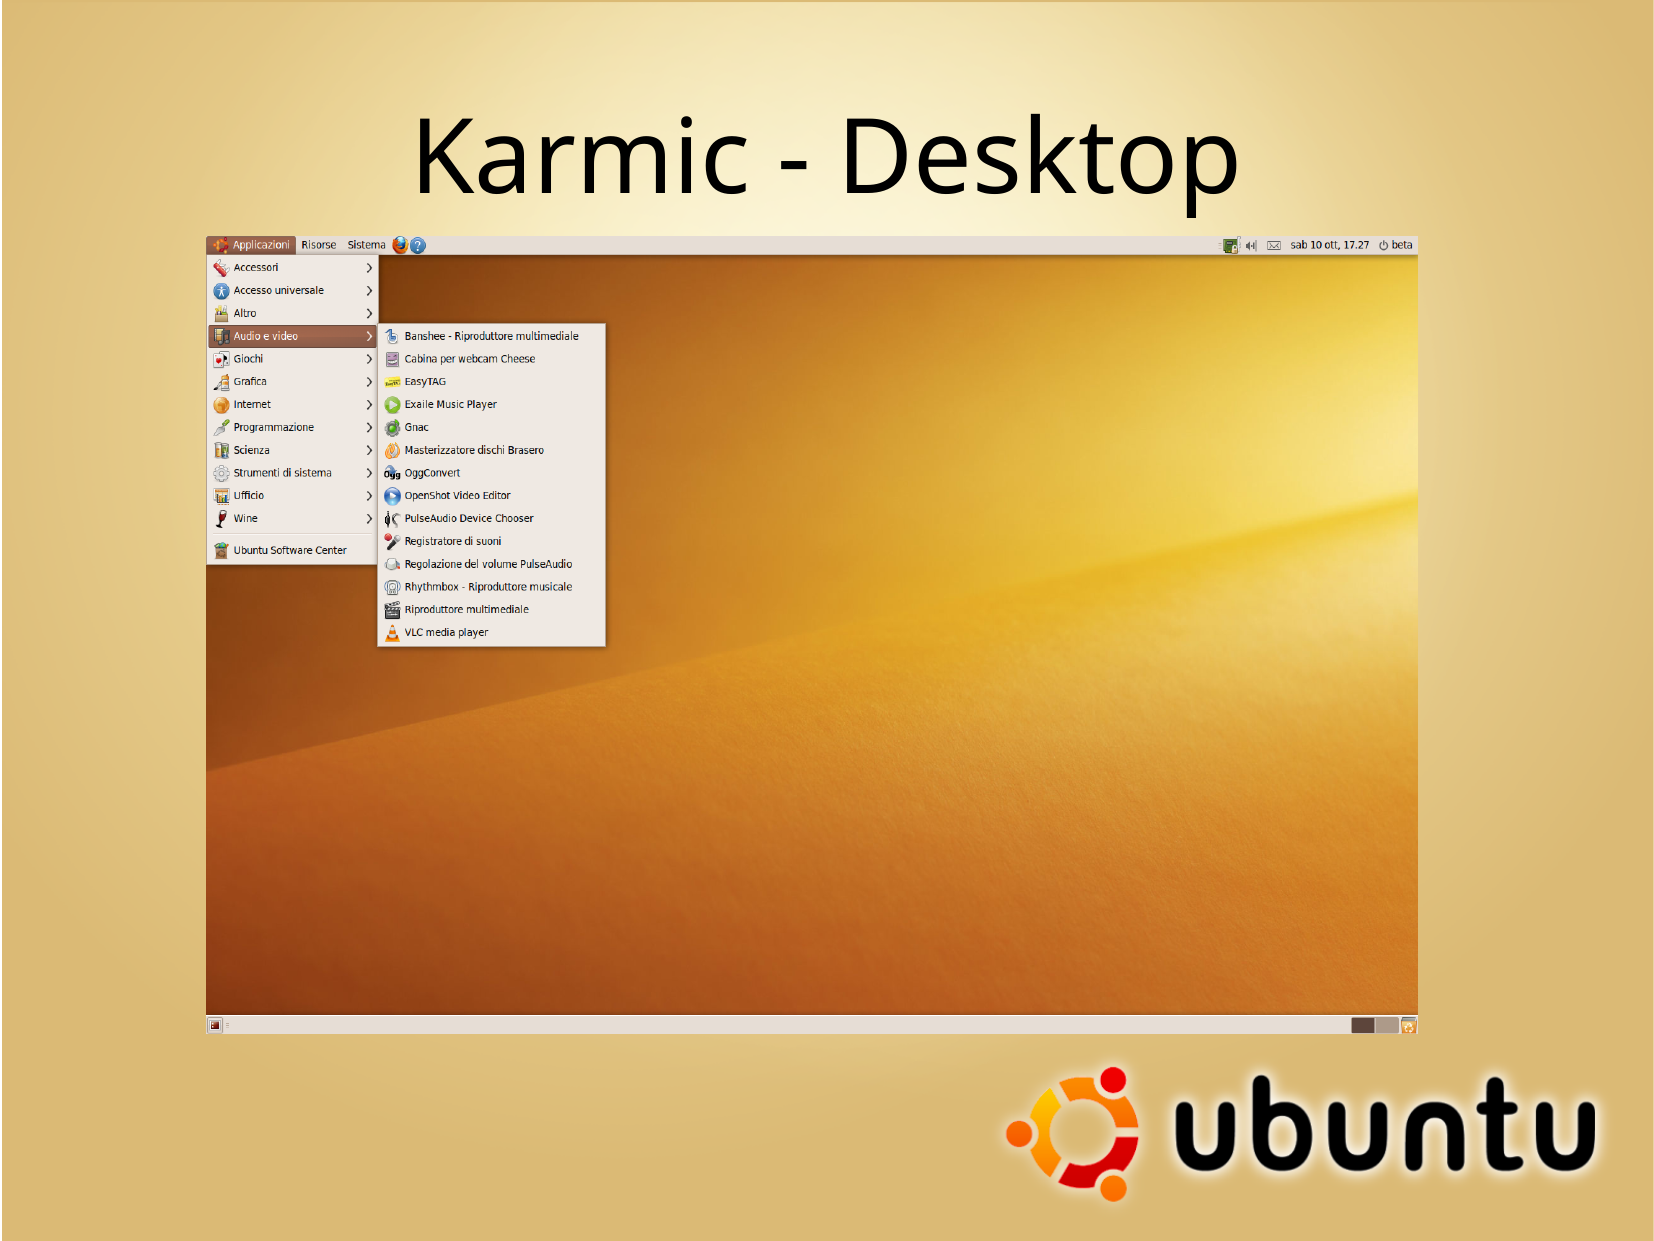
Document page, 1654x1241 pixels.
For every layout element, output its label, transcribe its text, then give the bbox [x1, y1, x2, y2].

picture [2, 0, 1654, 1241]
title Karmic - Desktop [82, 49, 1571, 257]
